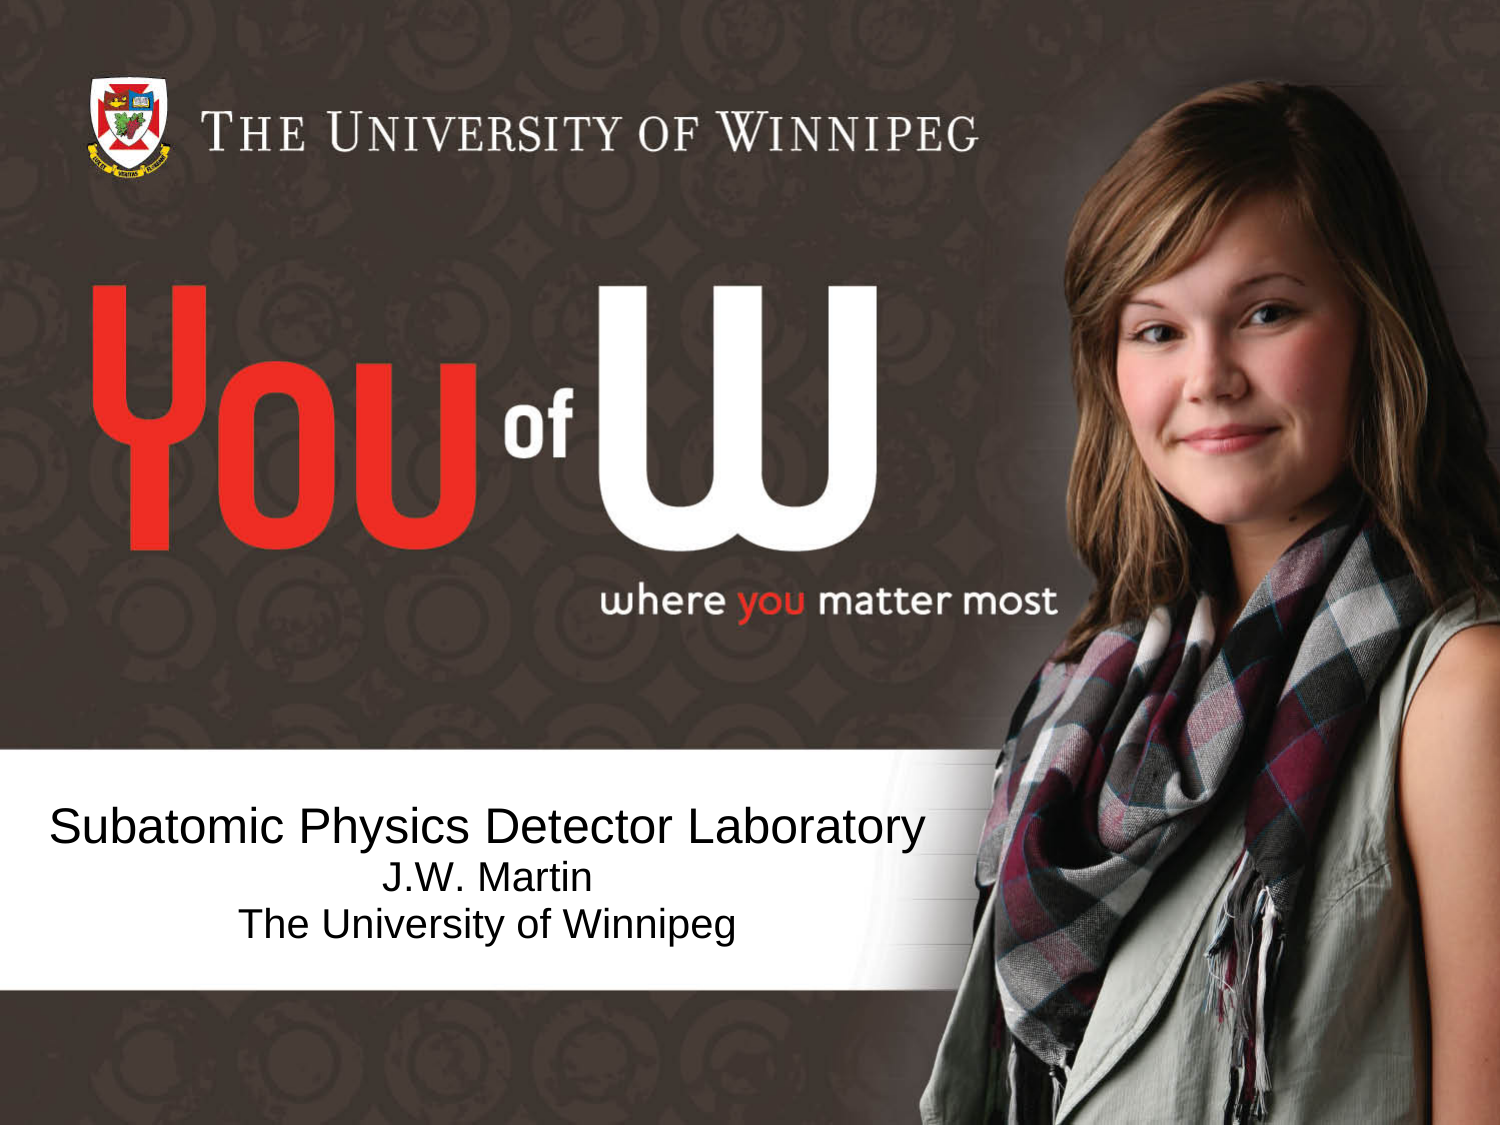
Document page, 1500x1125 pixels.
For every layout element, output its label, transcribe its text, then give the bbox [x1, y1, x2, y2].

title Subatomic Physics Detector Laboratory J.W. Martin The University of Winnipeg [24, 770, 951, 975]
picture [0, 0, 1500, 1125]
